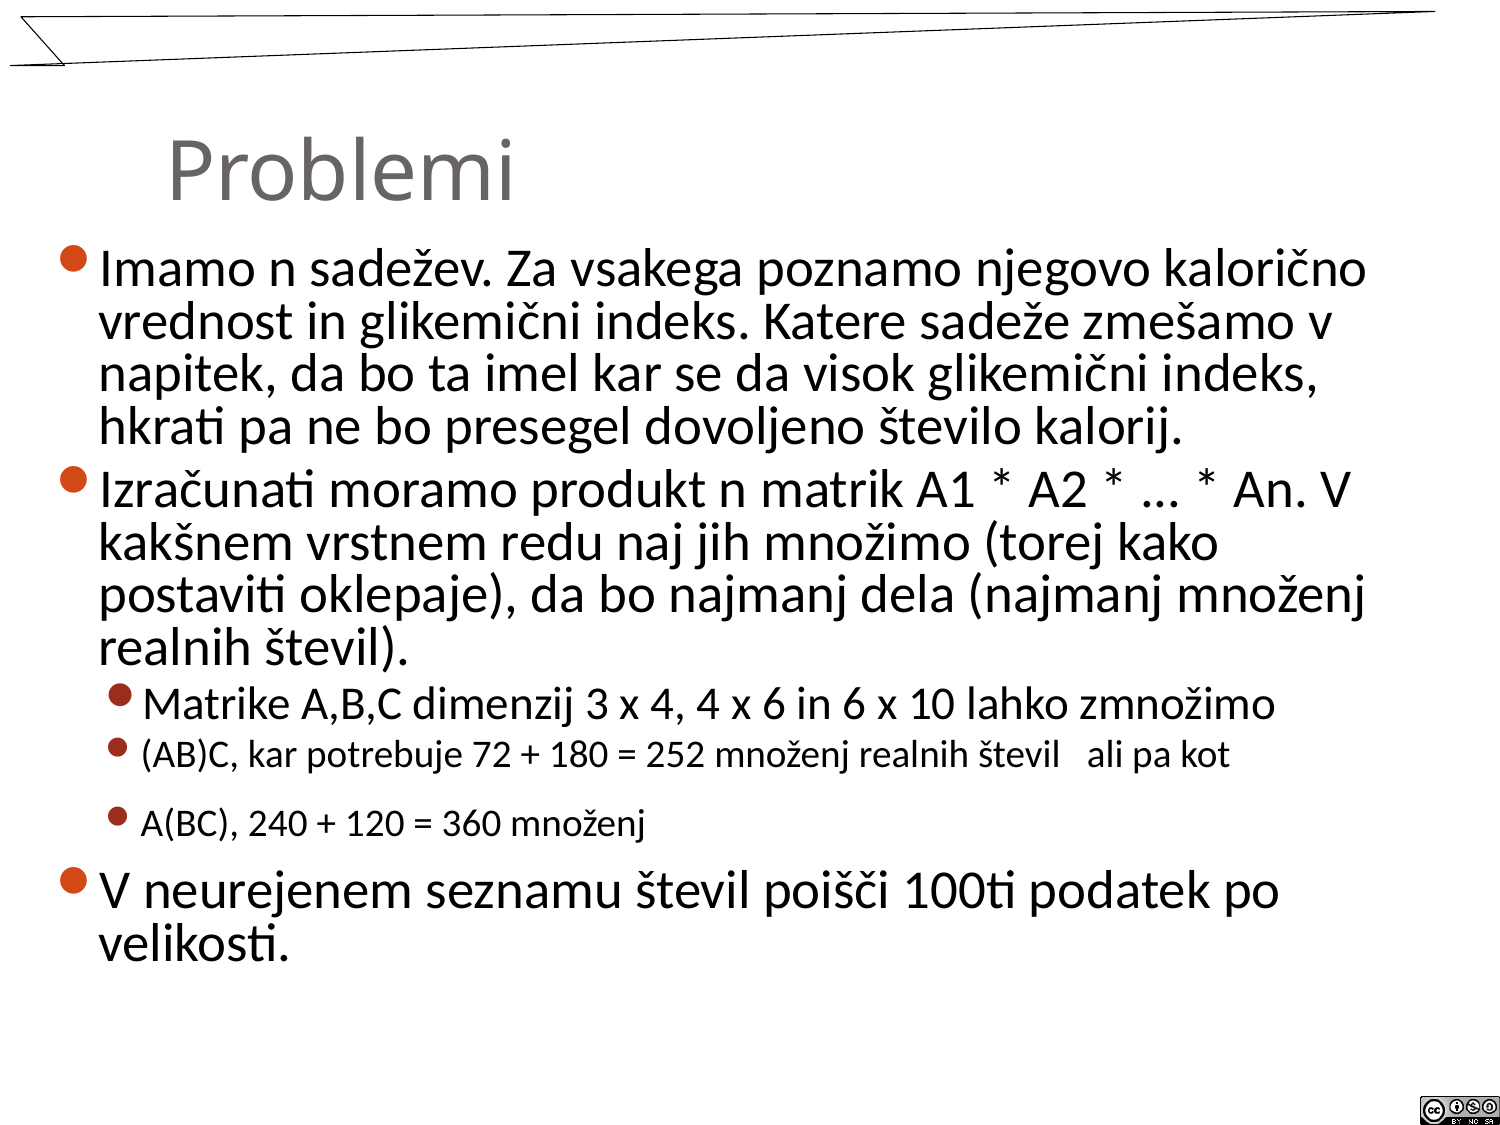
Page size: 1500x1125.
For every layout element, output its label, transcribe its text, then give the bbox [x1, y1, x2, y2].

title Problemi [150, 45, 1425, 233]
list Imamo n sadežev. Za vsakega poznamo njegovo kalorično vrednost in glikemični indeks. Katere sadeže zmešamo v napitek, da bo ta imel kar se da visok glikemični indeks, hkrati pa ne bo presegel dovoljeno število kalorij. Izračunati moramo produkt n matrik A1 * A2 * ... * An. V kakšnem vrstnem redu naj jih množimo (torej kako postaviti oklepaje), da bo najmanj dela (najmanj množenj realnih števil). Matrike A,B,C dimenzij 3 x 4, 4 x 6 in 6 x 10 lahko zmnožimo (AB)C, kar potrebuje 72 + 180 = 252 množenj realnih števil ali pa kot A(BC), 240 + 120 = 360 množenj V neurejenem seznamu števil poišči 100ti podatek po velikosti. [41, 237, 1425, 988]
picture [1420, 1096, 1500, 1125]
